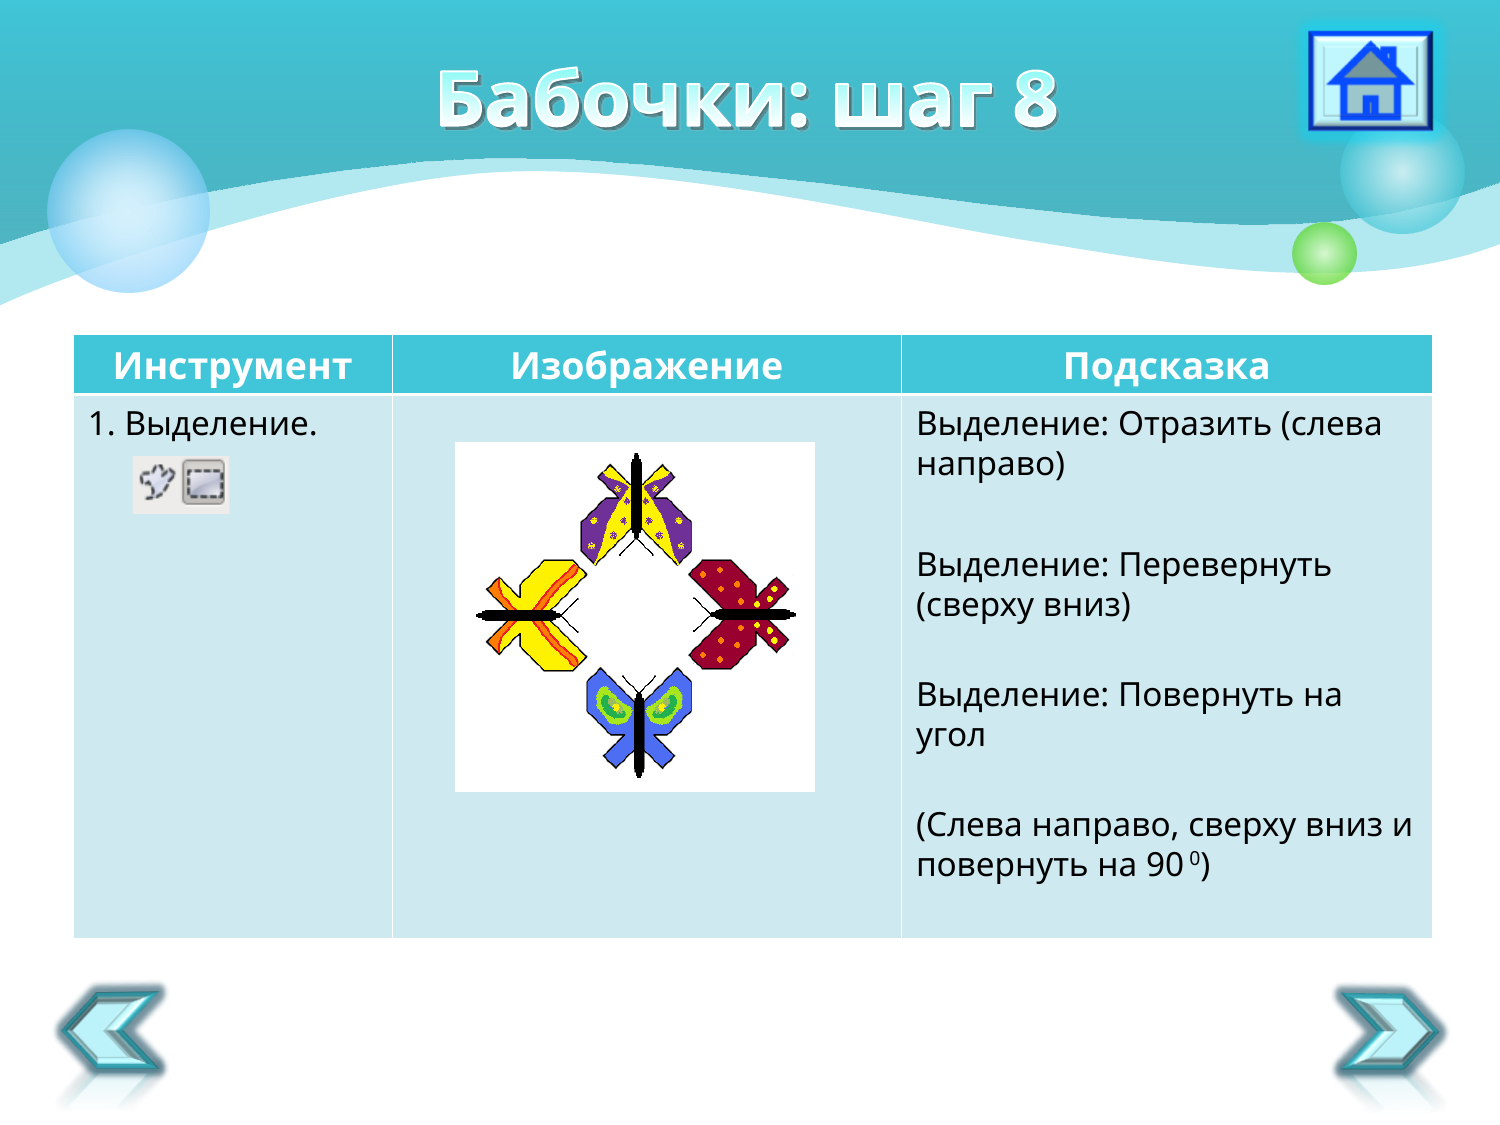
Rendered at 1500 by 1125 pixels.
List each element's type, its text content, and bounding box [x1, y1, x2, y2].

picture [43, 972, 179, 1125]
text_box Бабочки: шаг 8 [736, 84, 782, 126]
text_box Бабочки: шаг 8 [487, 83, 527, 127]
table_cell 1. Выделение. [74, 396, 392, 938]
text_box Бабочки: шаг 8 [1015, 70, 1056, 127]
text_box Бабочки: шаг 8 [634, 84, 676, 126]
text_box Бабочки: шаг 8 [687, 84, 731, 126]
table_header Инструмент [74, 335, 392, 393]
text_box Бабочки: шаг 8 [585, 83, 627, 127]
picture [46, 128, 211, 294]
text_box Бабочки: шаг 8 [960, 84, 991, 126]
picture [1284, 6, 1466, 286]
table_cell Выделение: Отразить (слева направо) Выделение: Перевернуть (сверху вниз) Выделение: Повернуть на угол (Слева направо, сверху вниз и повернуть на 90 0) [902, 396, 1432, 938]
text_box Бабочки: шаг 8 [441, 71, 481, 126]
text_box Бабочки: шаг 8 [910, 83, 949, 127]
picture [1321, 974, 1459, 1125]
table_header Изображение [393, 335, 901, 393]
picture [132, 456, 230, 514]
text_box Бабочки: шаг 8 [836, 84, 901, 126]
table_header Подсказка [902, 335, 1432, 393]
picture [455, 442, 815, 792]
text_box Бабочки: шаг 8 [535, 67, 578, 127]
table_cell [393, 396, 901, 938]
